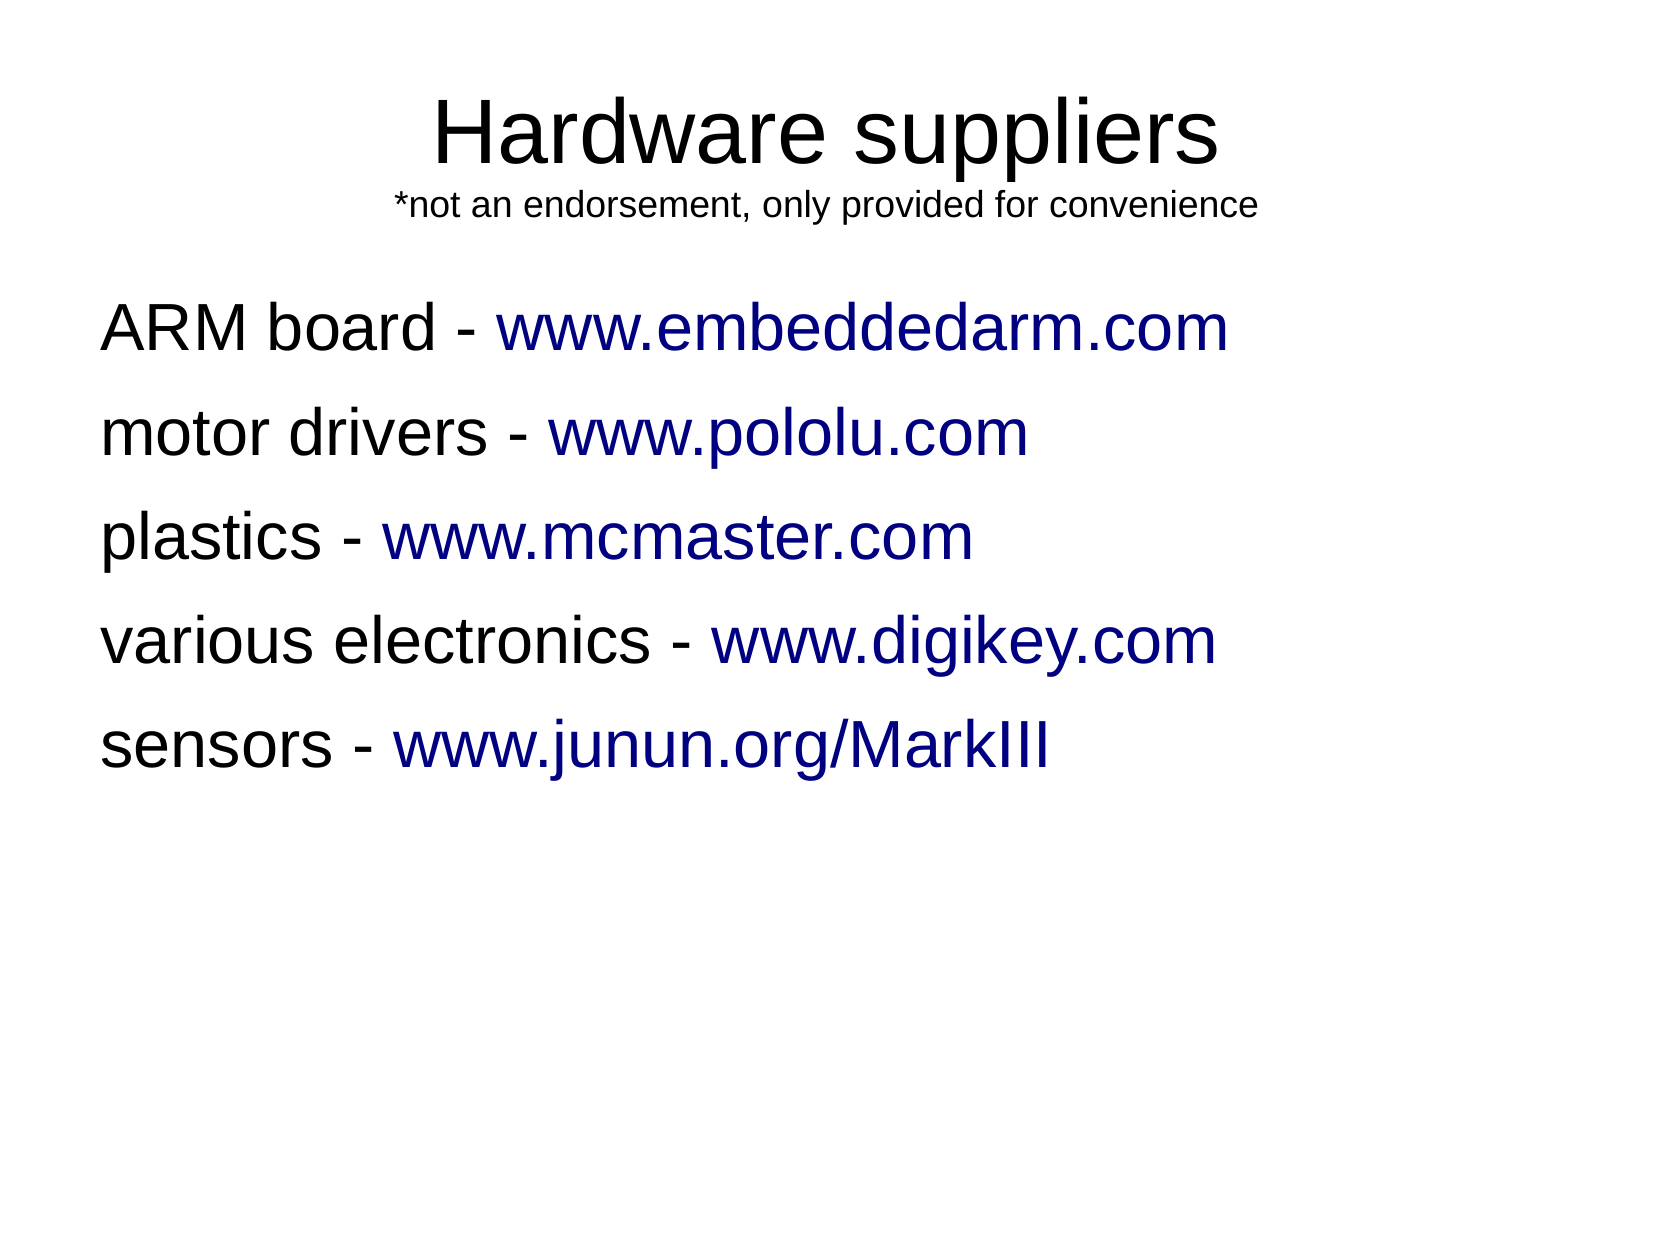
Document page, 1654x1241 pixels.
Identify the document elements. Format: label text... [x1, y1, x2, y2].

list ARM board - www.embeddedarm.com motor drivers - www.pololu.com plastics - www.mcmaster.com various electronics - www.digikey.com sensors - www.junun.org/MarkIII [82, 290, 1571, 1094]
title Hardware suppliers *not an endorsement, only provided for convenience [82, 56, 1571, 250]
